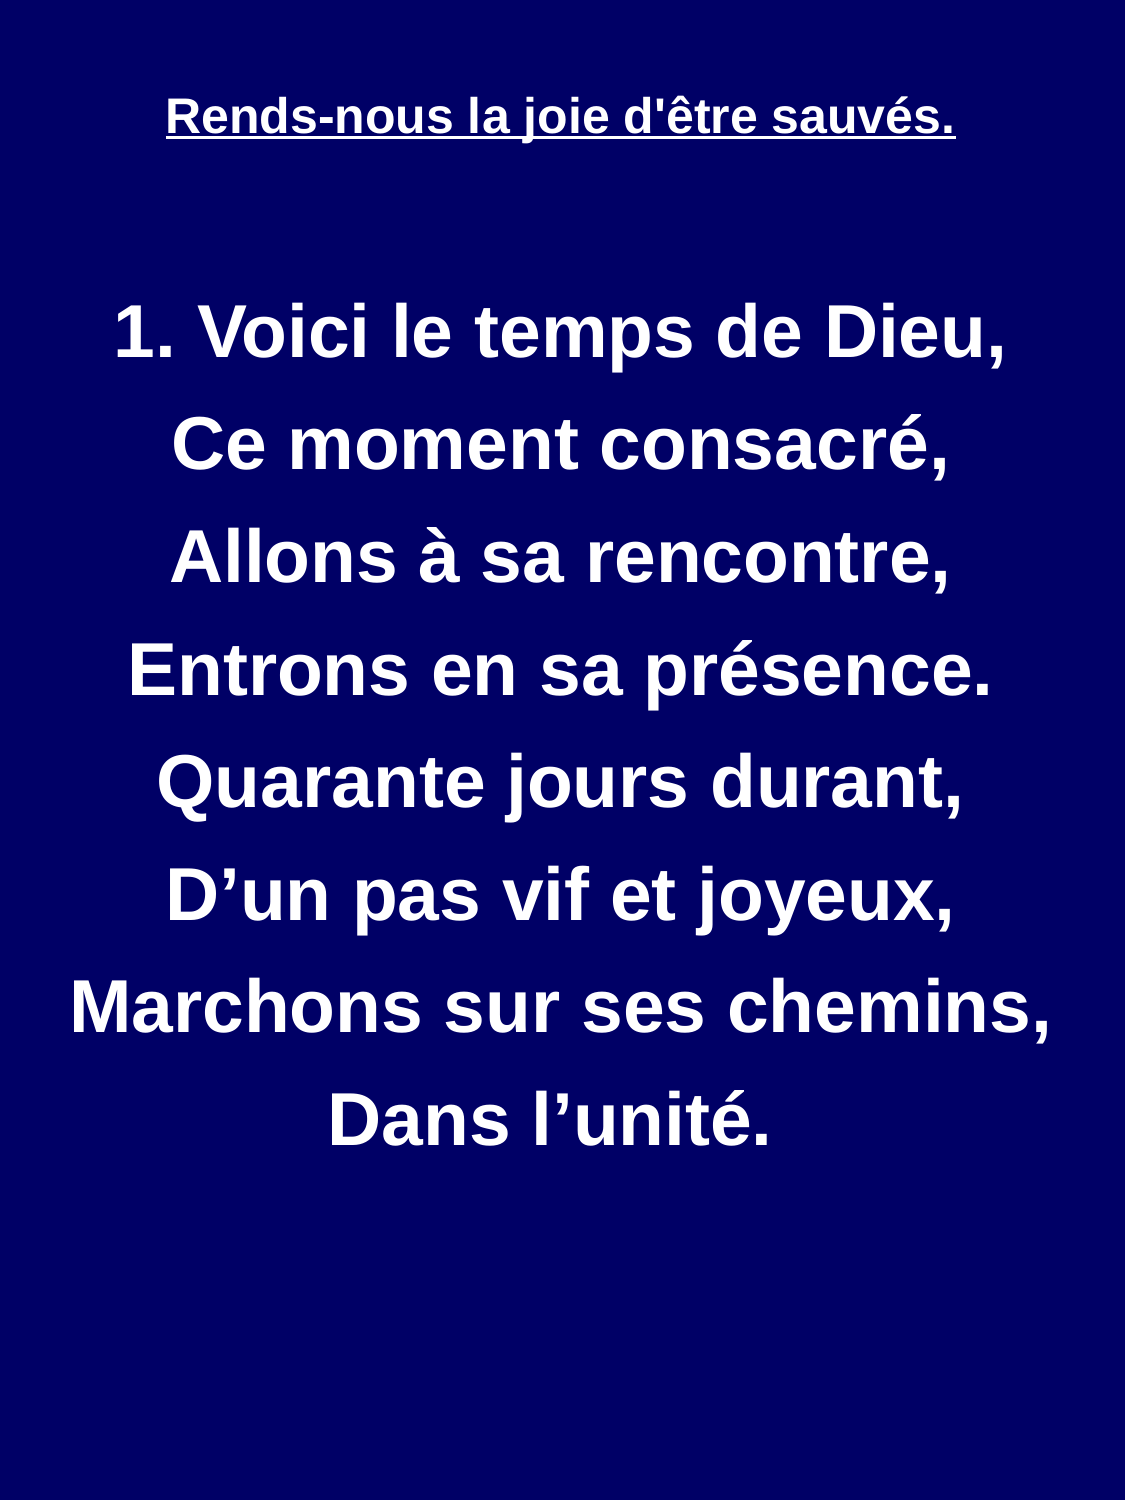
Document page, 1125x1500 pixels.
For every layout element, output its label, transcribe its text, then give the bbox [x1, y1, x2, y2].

text_box Rends-nous la joie d'être sauvés. 1. Voici le temps de Dieu, Ce moment consacré, Allons à sa rencontre, Entrons en sa présence. Quarante jours durant, D’un pas vif et joyeux, Marchons sur ses chemins, Dans l’unité. [11, 35, 1110, 1441]
